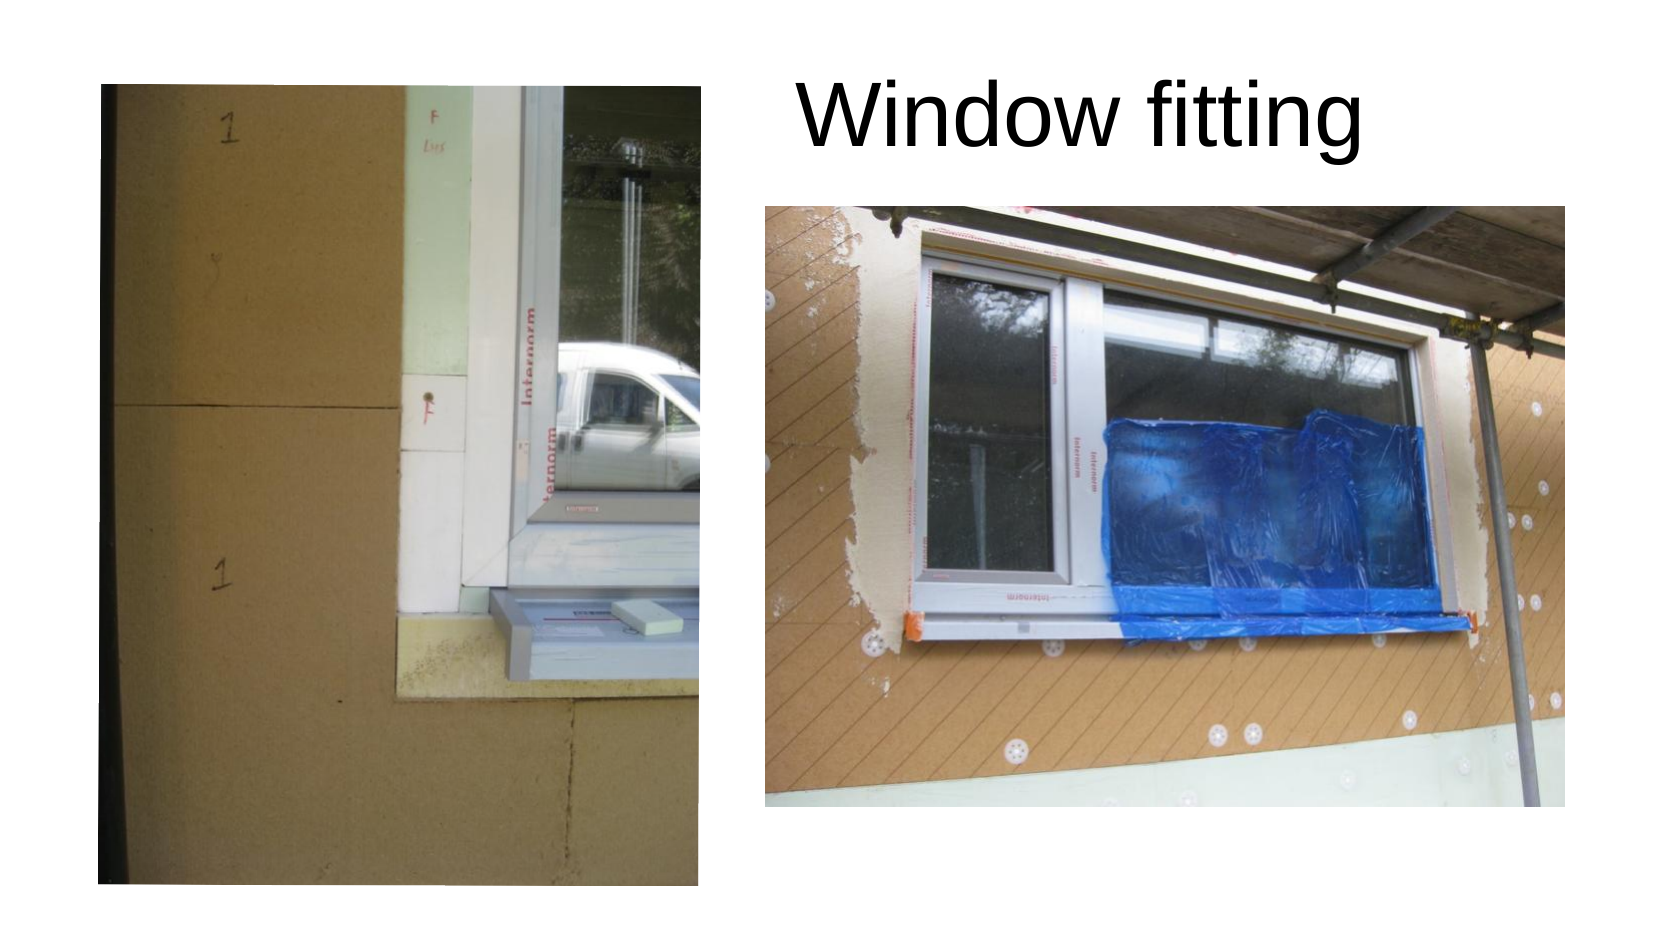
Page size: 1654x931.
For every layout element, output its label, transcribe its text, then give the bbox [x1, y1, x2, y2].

title Window fitting [590, 37, 1571, 193]
picture [97, 83, 701, 886]
picture [765, 206, 1565, 807]
